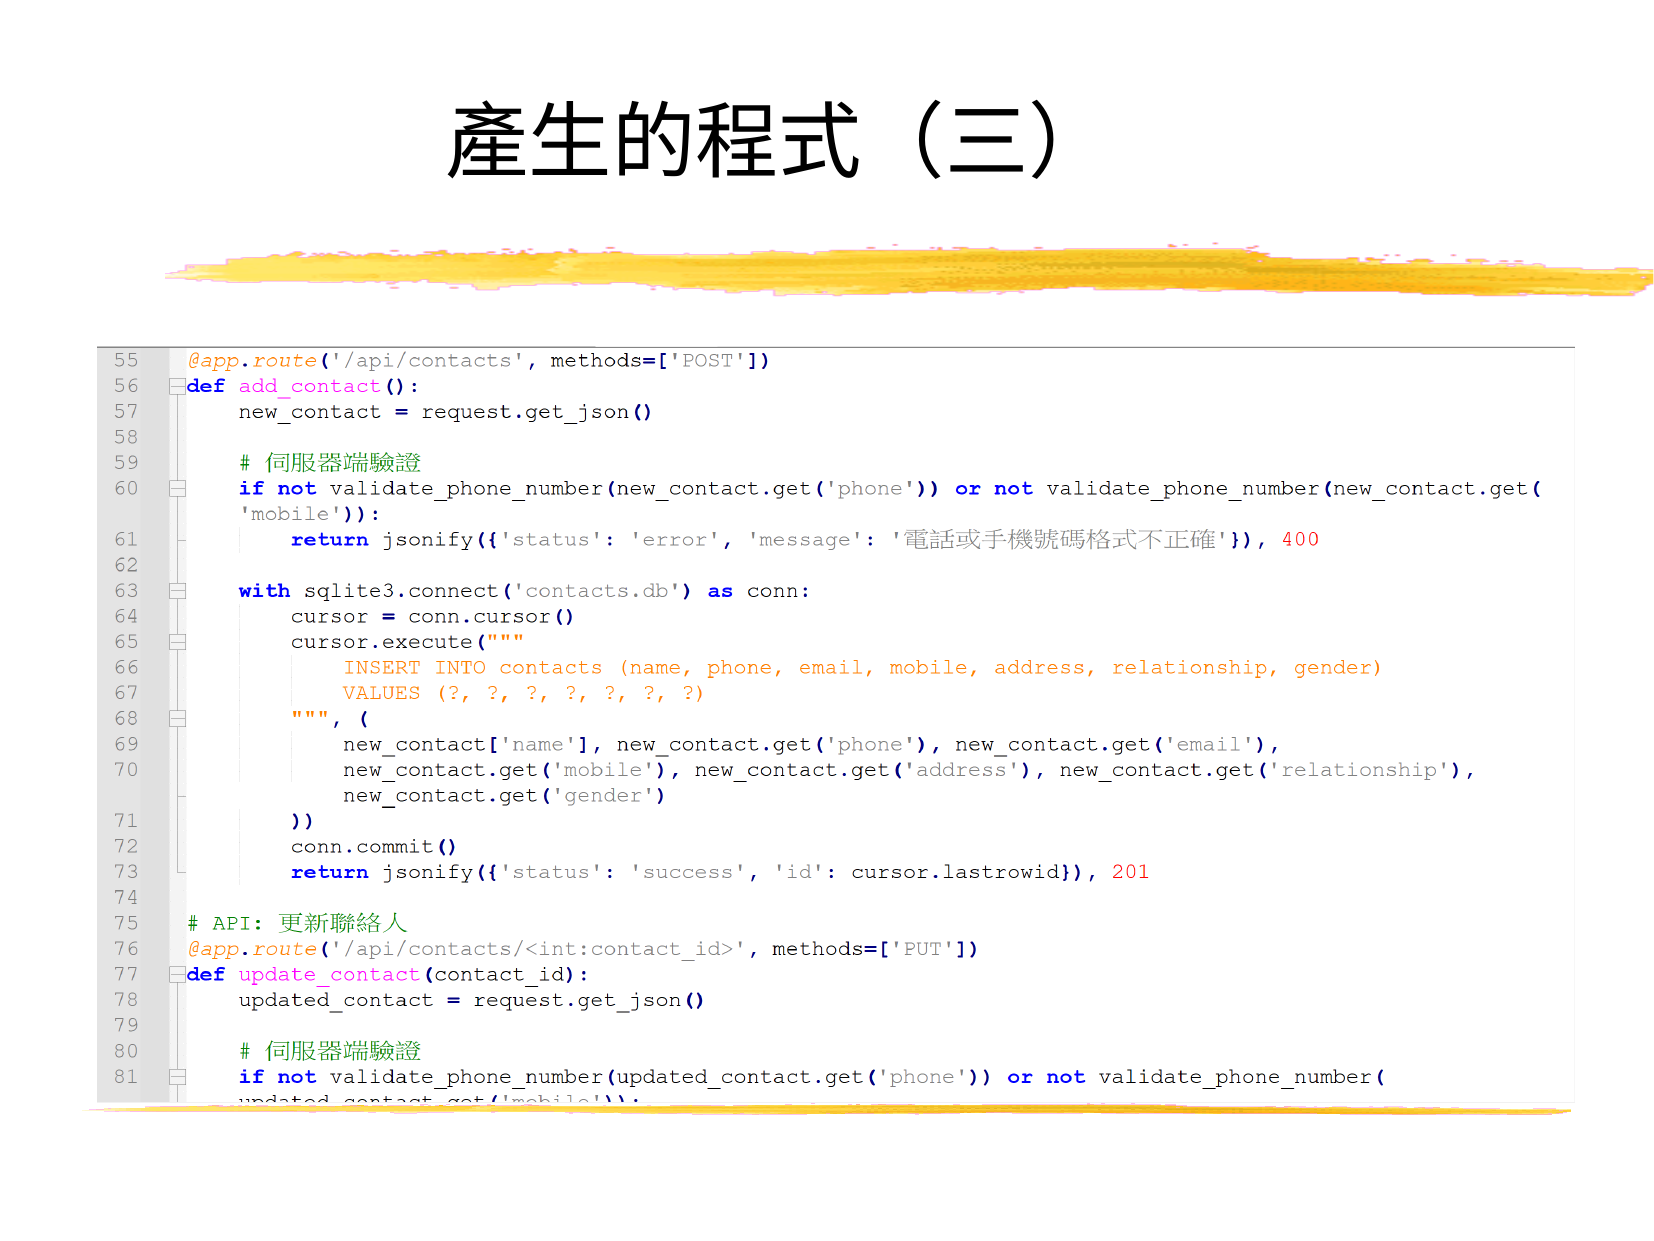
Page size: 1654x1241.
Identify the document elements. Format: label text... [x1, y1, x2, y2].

picture [82, 346, 1575, 1117]
title 產生的程式（三） [76, 28, 1482, 235]
picture [165, 237, 1654, 308]
